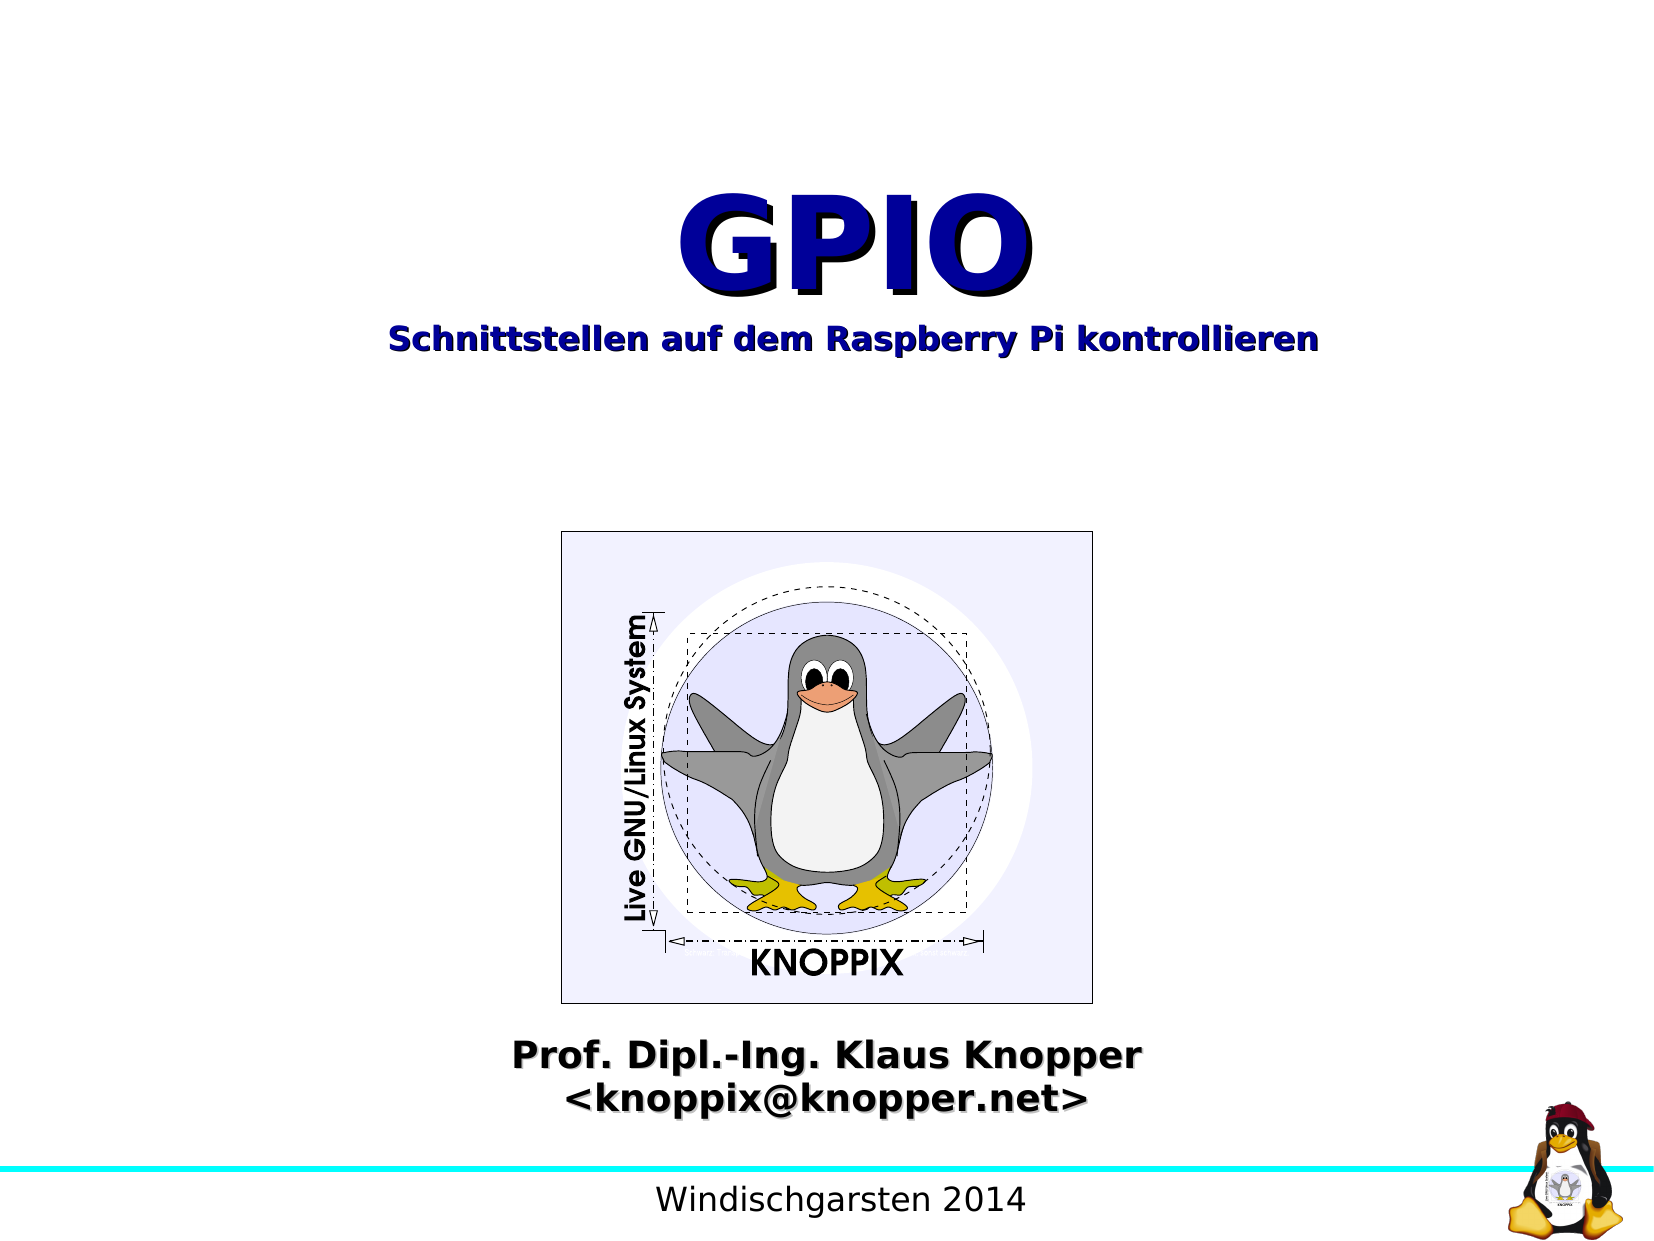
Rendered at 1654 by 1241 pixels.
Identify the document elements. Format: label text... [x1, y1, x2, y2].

picture [620, 561, 1034, 977]
text_box [561, 531, 1093, 1004]
title GPIO Schnittstellen auf dem Raspberry Pi kontrollieren [147, 160, 1561, 368]
text_box Prof. Dipl.-Ing. Klaus Knopper <knoppix@knopper.net> [265, 1033, 1388, 1121]
picture [1505, 1100, 1625, 1241]
